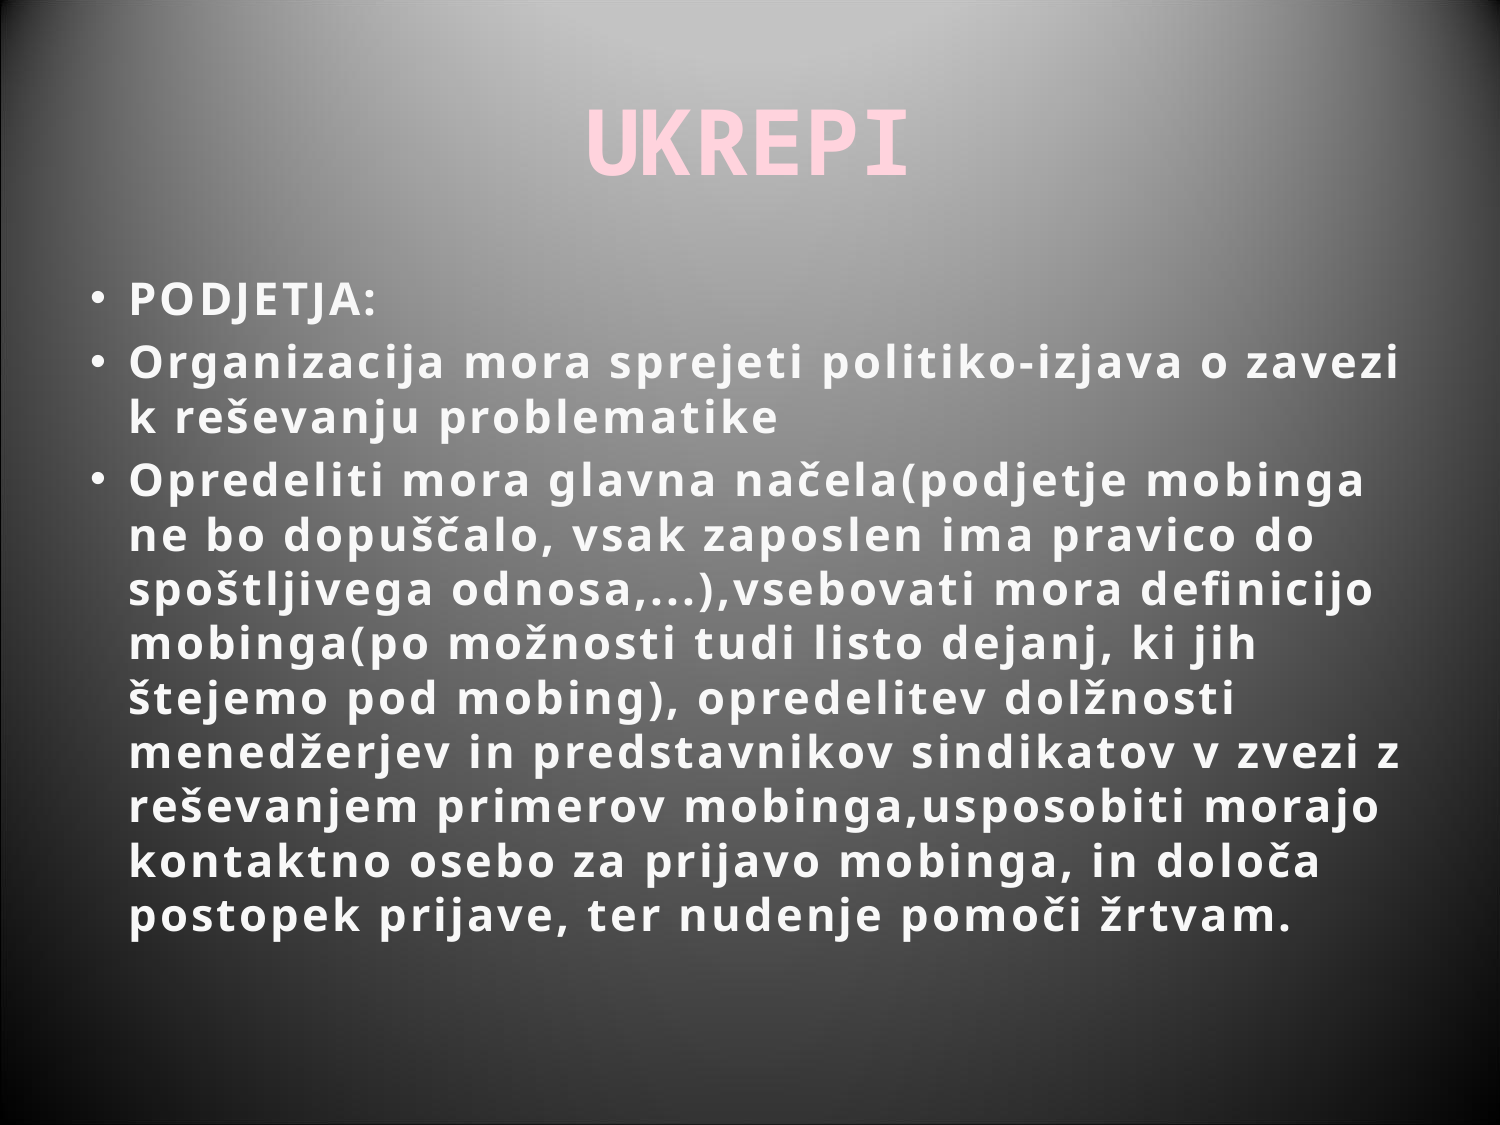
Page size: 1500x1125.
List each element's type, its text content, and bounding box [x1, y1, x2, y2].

picture [0, 0, 1500, 1125]
title UKREPI [75, 45, 1425, 233]
list PODJETJA: Organizacija mora sprejeti politiko-izjava o zavezi k reševanju problematike Opredeliti mora glavna načela(podjetje mobinga ne bo dopuščalo, vsak zaposlen ima pravico do spoštljivega odnosa,...),vsebovati mora definicijo mobinga(po možnosti tudi listo dejanj, ki jih štejemo pod mobing), opredelitev dolžnosti menedžerjev in predstavnikov sindikatov v zvezi z reševanjem primerov mobinga,usposobiti morajo kontaktno osebo za prijavo mobinga, in določa postopek prijave, ter nudenje pomoči žrtvam. [75, 262, 1425, 1005]
